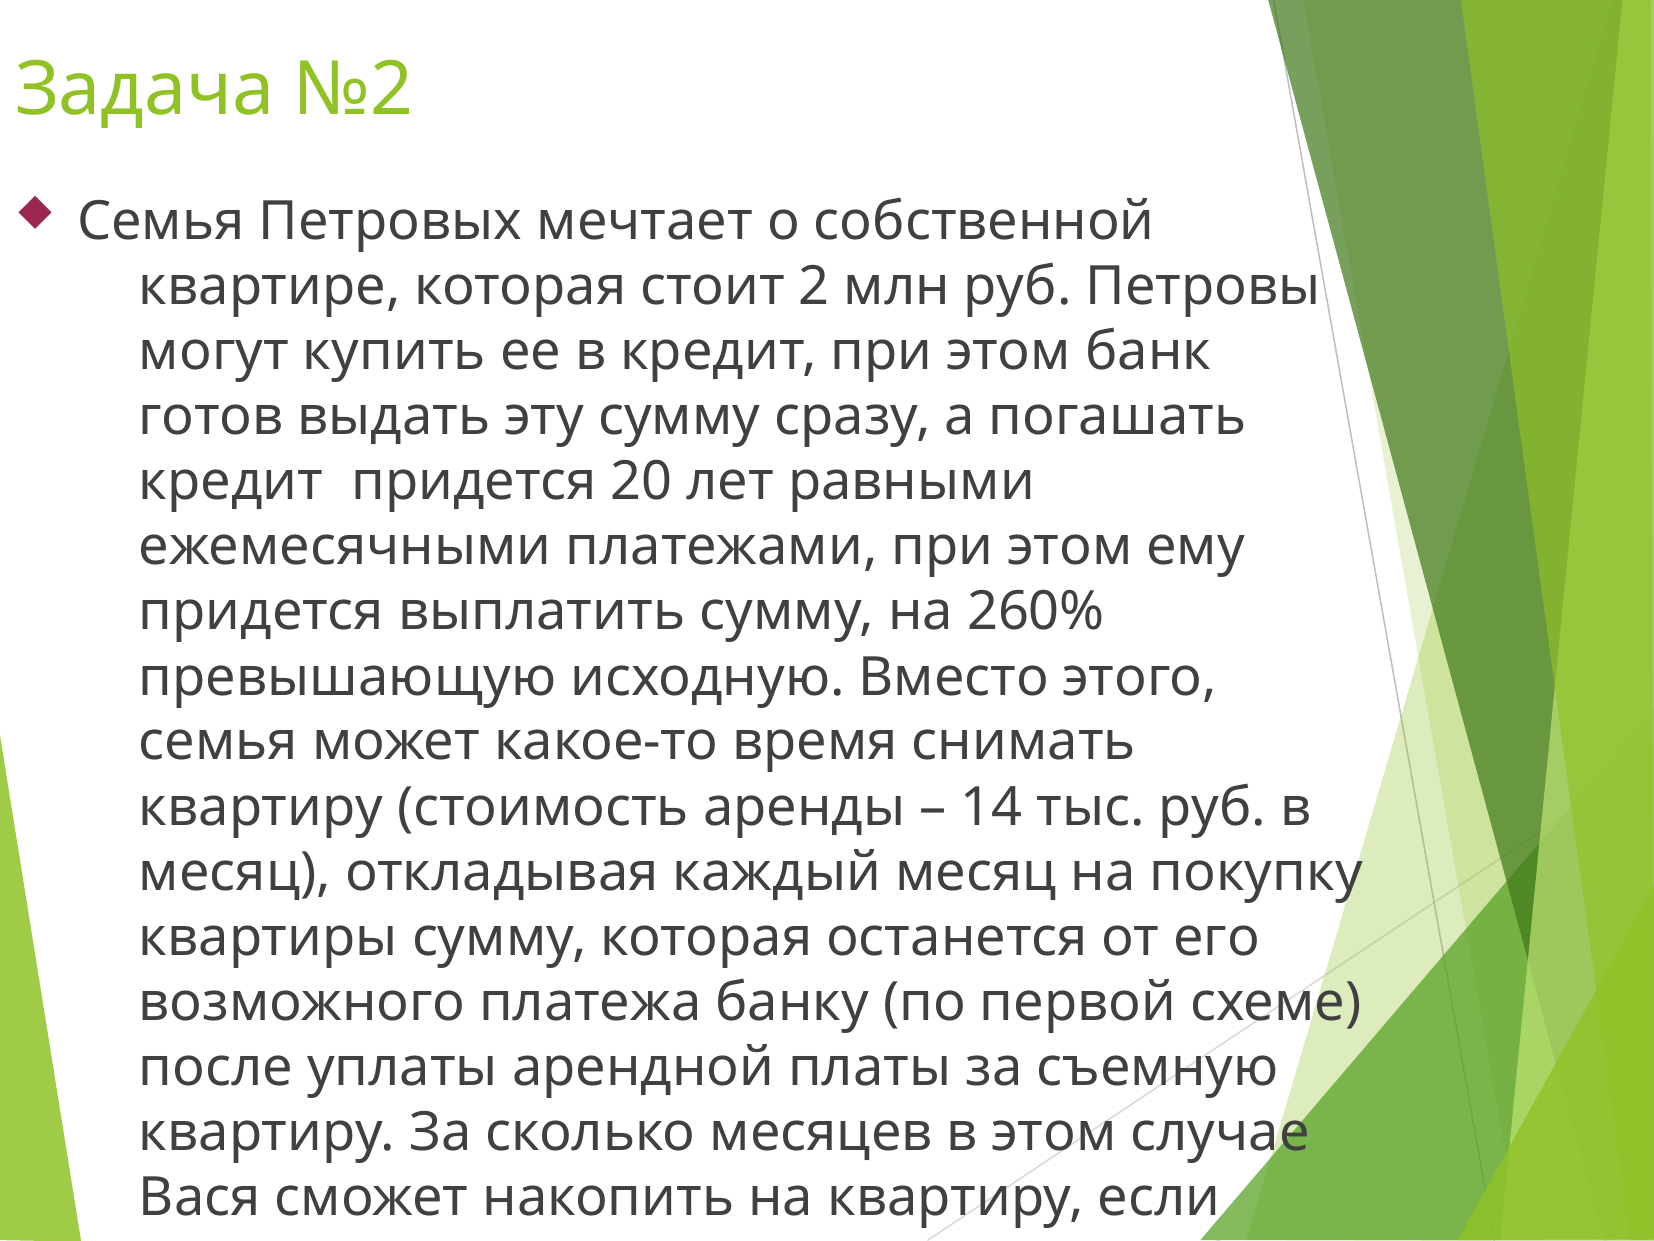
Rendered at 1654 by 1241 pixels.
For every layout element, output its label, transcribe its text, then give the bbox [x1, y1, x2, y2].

list Семья Петровых мечтает о собственной квартире, которая стоит 2 млн руб. Петровы могут купить ее в кредит, при этом банк готов выдать эту сумму сразу, а погашать кредит придется 20 лет равными ежемесячными платежами, при этом ему придется выплатить сумму, на 260% превышающую исходную. Вместо этого, семья может какое-то время снимать квартиру (стоимость аренды – 14 тыс. руб. в месяц), откладывая каждый месяц на покупку квартиры сумму, которая останется от его возможного платежа банку (по первой схеме) после уплаты арендной платы за съемную квартиру. За сколько месяцев в этом случае Вася сможет накопить на квартиру, если считать, что стоимость ее не изменится? [0, 177, 1382, 1241]
title Задача №2 [0, 32, 1413, 240]
